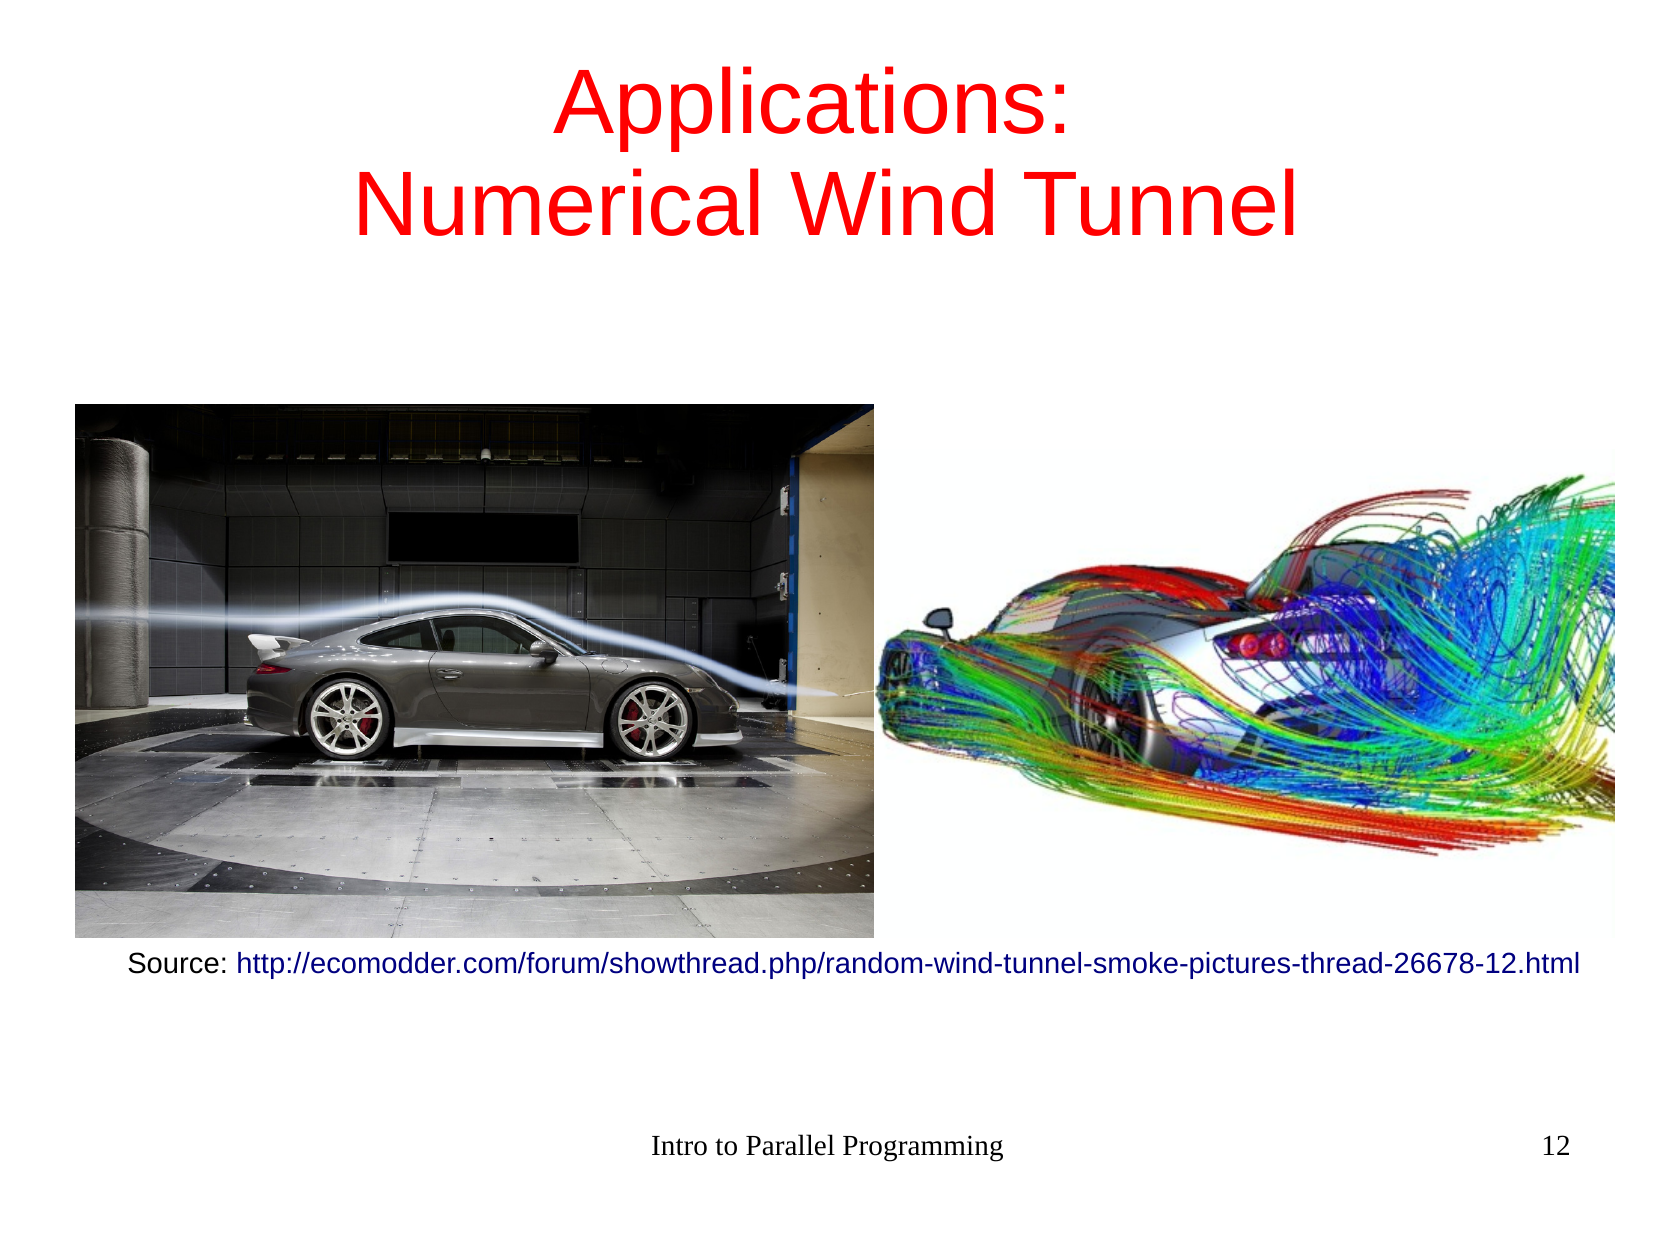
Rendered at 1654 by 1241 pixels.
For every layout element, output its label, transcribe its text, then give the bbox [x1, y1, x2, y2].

text_box Source: http://ecomodder.com/forum/showthread.php/random-wind-tunnel-smoke-pictures-thread-26678-12.html [112, 939, 1613, 988]
picture [75, 404, 1615, 938]
title Applications: Numerical Wind Tunnel [82, 49, 1571, 257]
